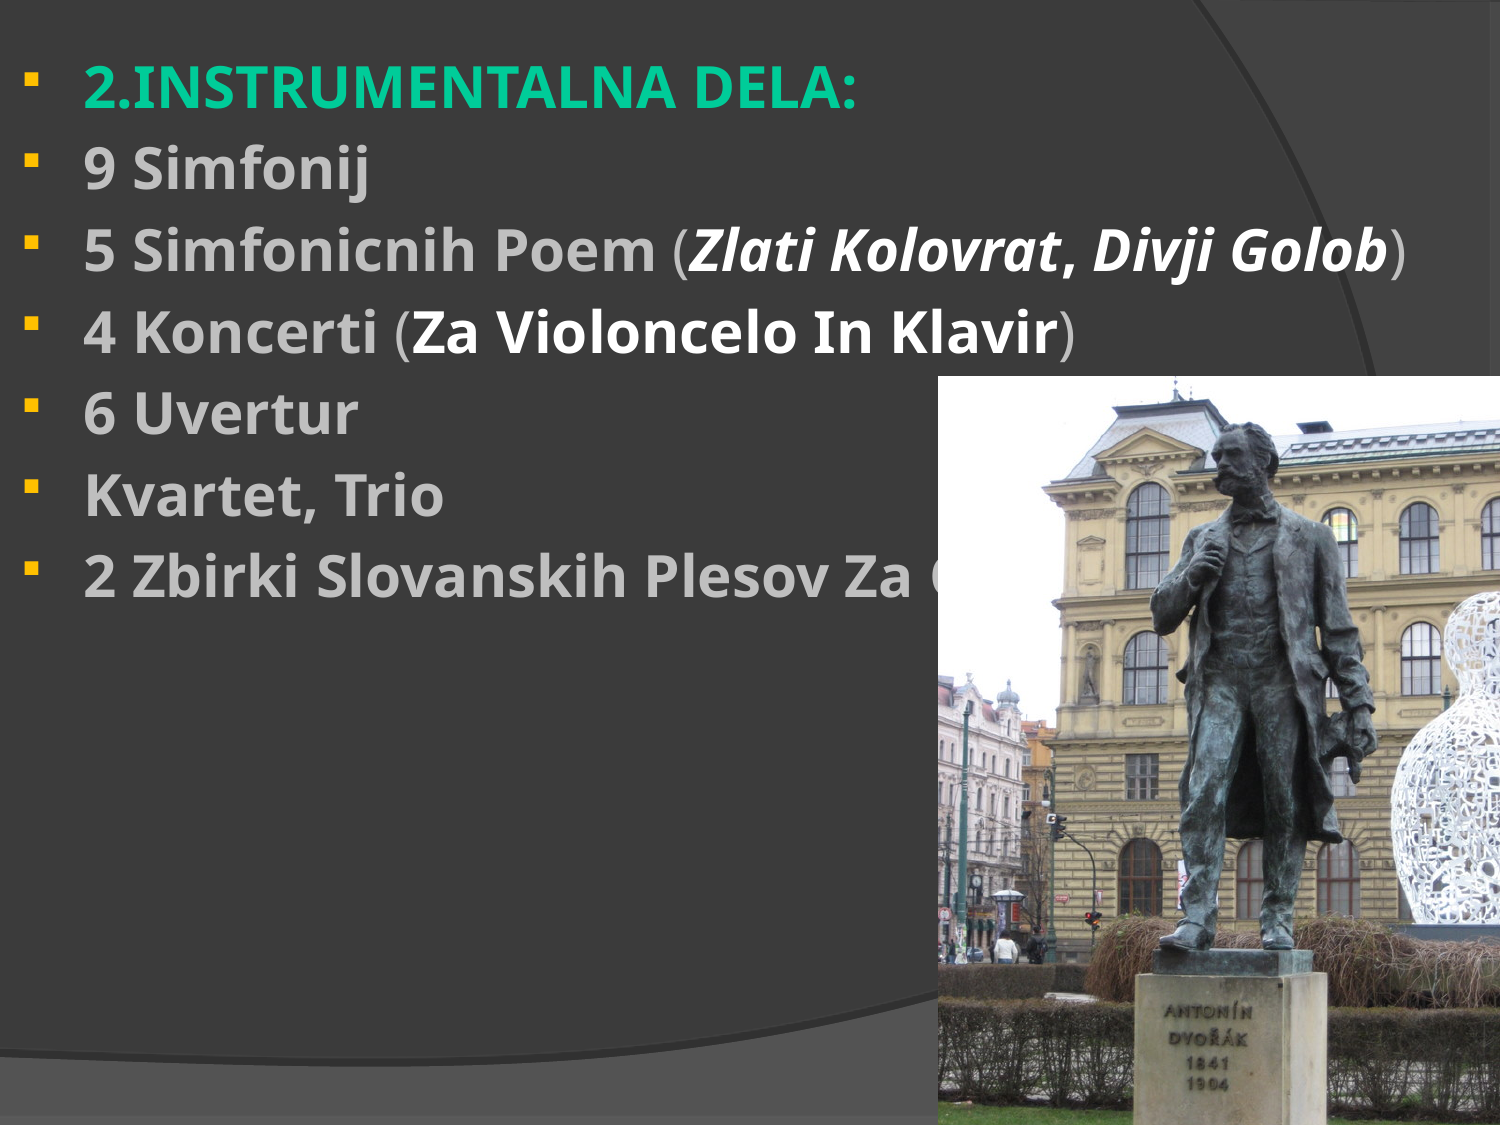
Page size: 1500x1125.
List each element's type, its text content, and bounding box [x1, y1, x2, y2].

list 2.INSTRUMENTALNA DELA: 9 Simfonij 5 Simfonicnih Poem (Zlati Kolovrat, Divji Golob) 4 Koncerti (Za Violoncelo In Klavir) 6 Uvertur Kvartet, Trio 2 Zbirki Slovanskih Plesov Za Orkester [0, 42, 1483, 1125]
picture [938, 376, 1500, 1125]
